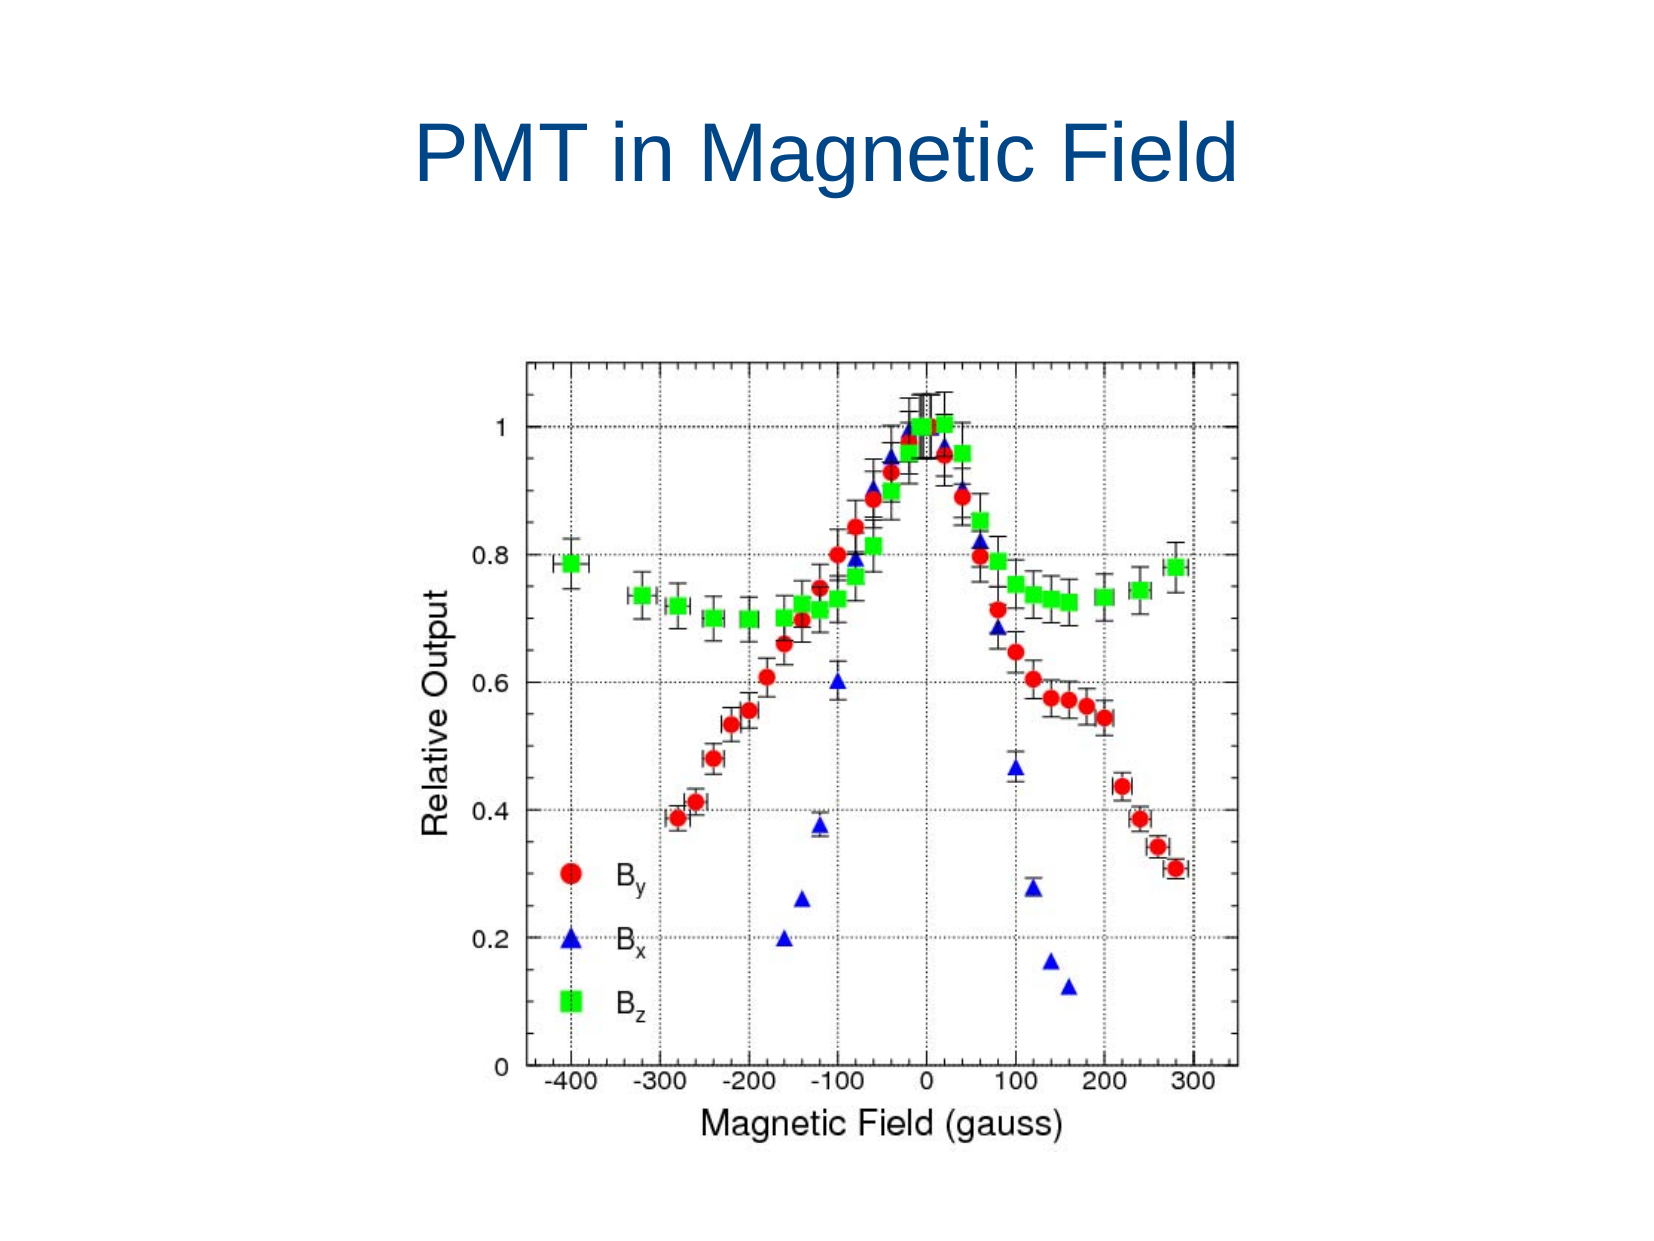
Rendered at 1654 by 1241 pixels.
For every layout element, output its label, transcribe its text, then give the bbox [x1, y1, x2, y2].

picture [413, 344, 1246, 1152]
title PMT in Magnetic Field [82, 49, 1571, 257]
